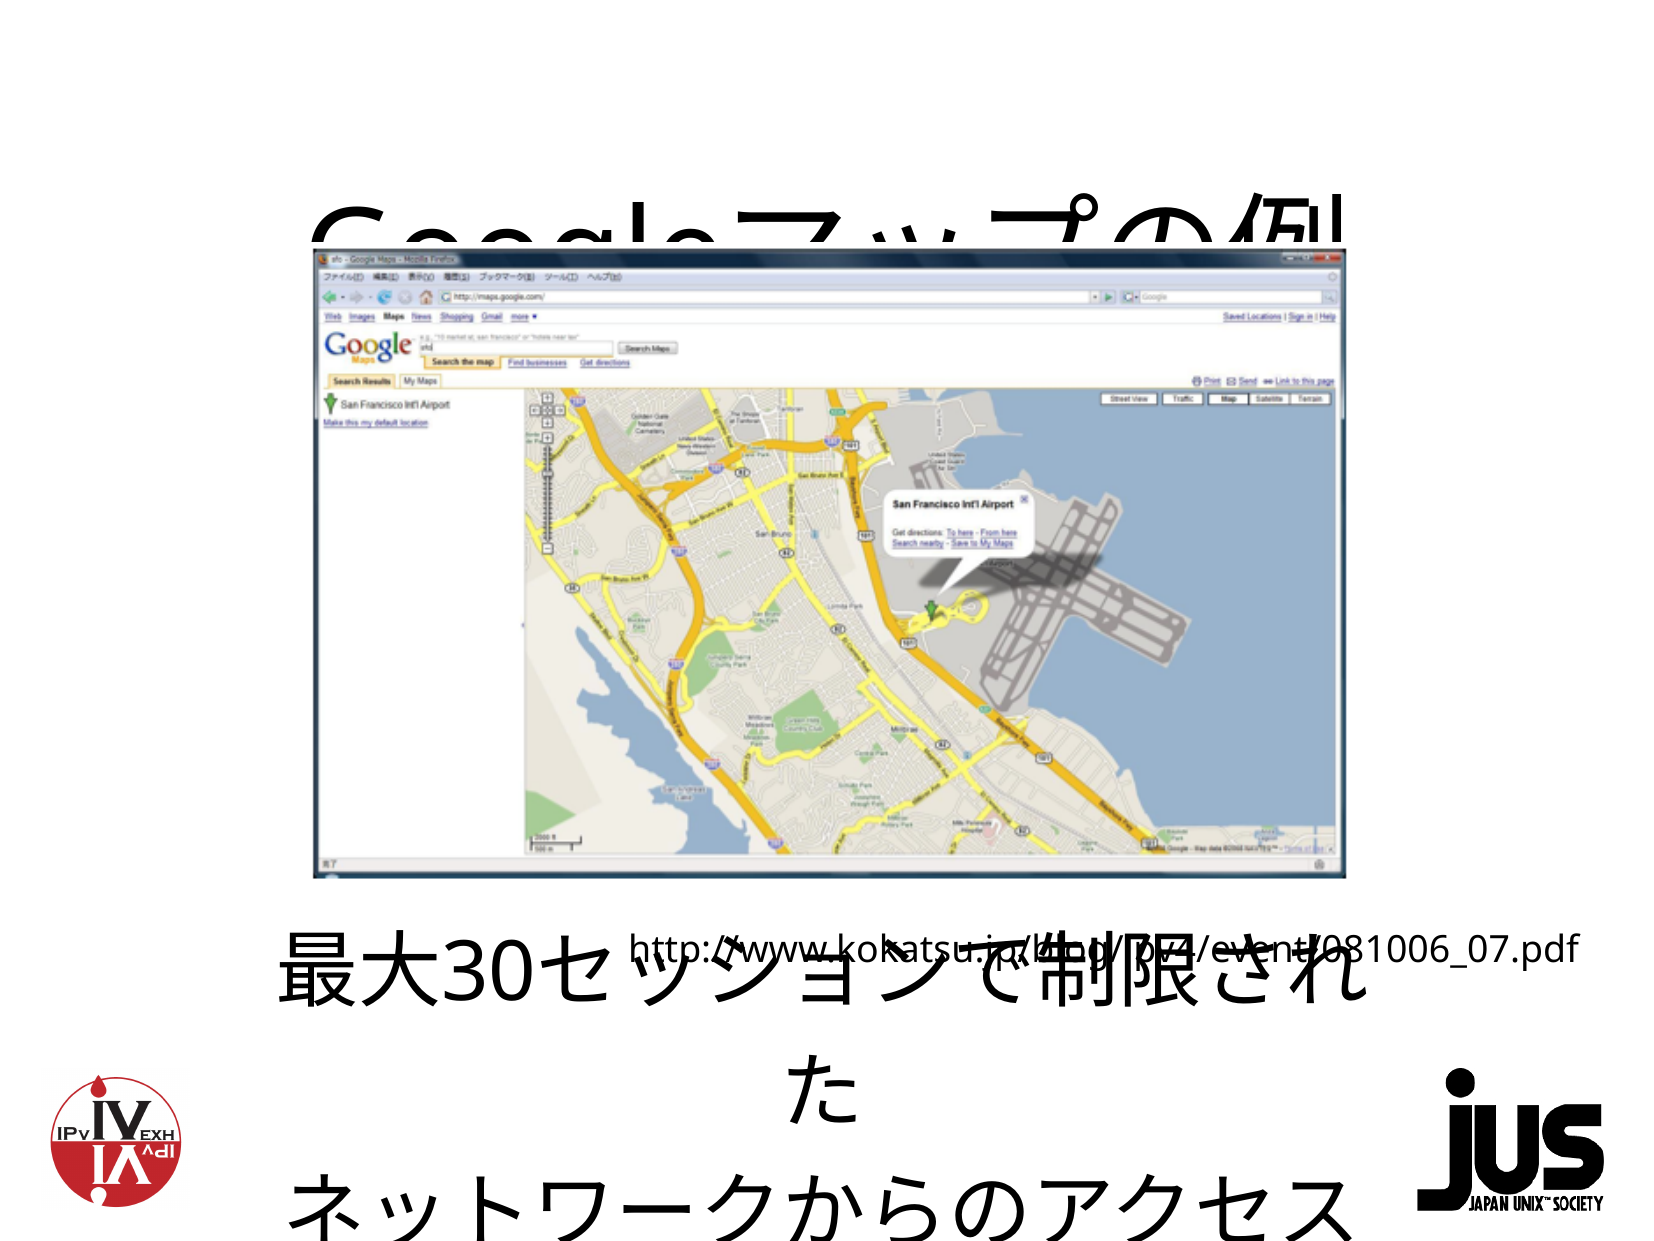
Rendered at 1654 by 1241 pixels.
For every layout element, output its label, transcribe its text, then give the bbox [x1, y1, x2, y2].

text_box http://www.kokatsu.jp/blog/ipv4/event/081006_07.pdf [531, 915, 1595, 971]
text_box 最大30セッションで制限された ネットワークからのアクセス [246, 995, 1398, 1175]
picture [41, 1068, 190, 1210]
picture [303, 242, 1357, 893]
picture [1417, 1068, 1604, 1211]
title Googleマップの例 [82, 56, 1571, 250]
